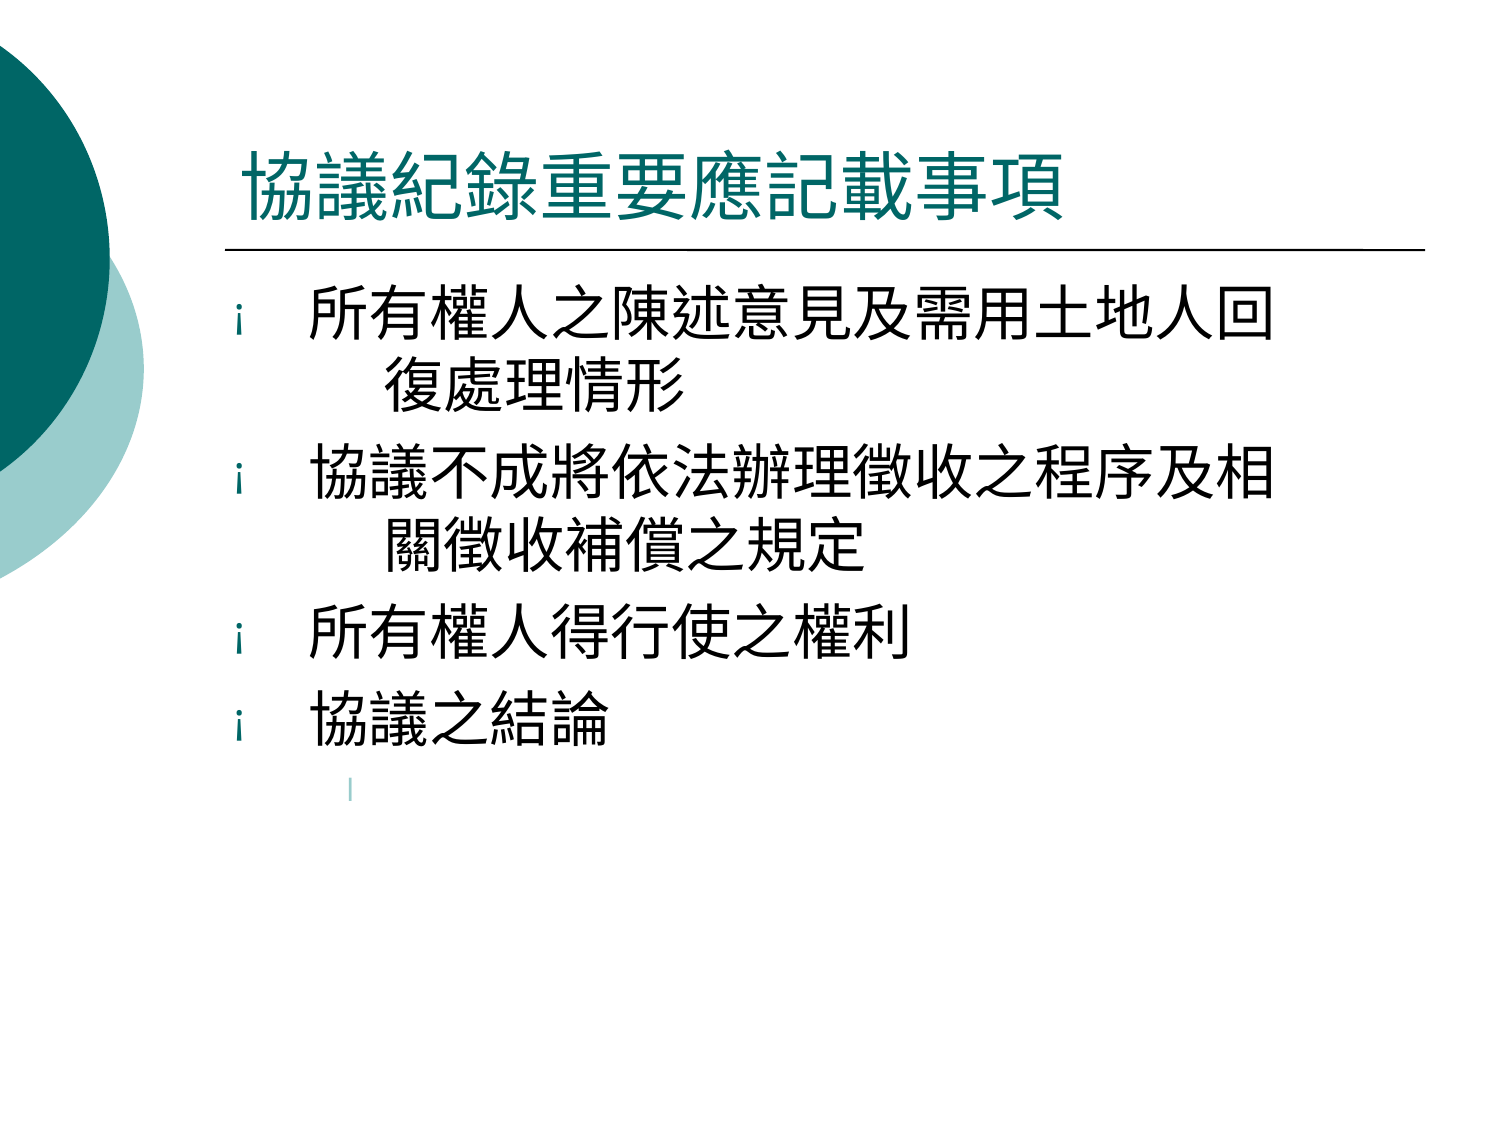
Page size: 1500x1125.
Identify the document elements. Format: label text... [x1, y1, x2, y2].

list 所有權人之陳述意見及需用土地人回復處理情形 協議不成將依法辦理徵收之程序及相關徵收補償之規定 所有權人得行使之權利 協議之結論 [218, 267, 1306, 1047]
title 協議紀錄重要應記載事項 [224, 49, 1425, 237]
